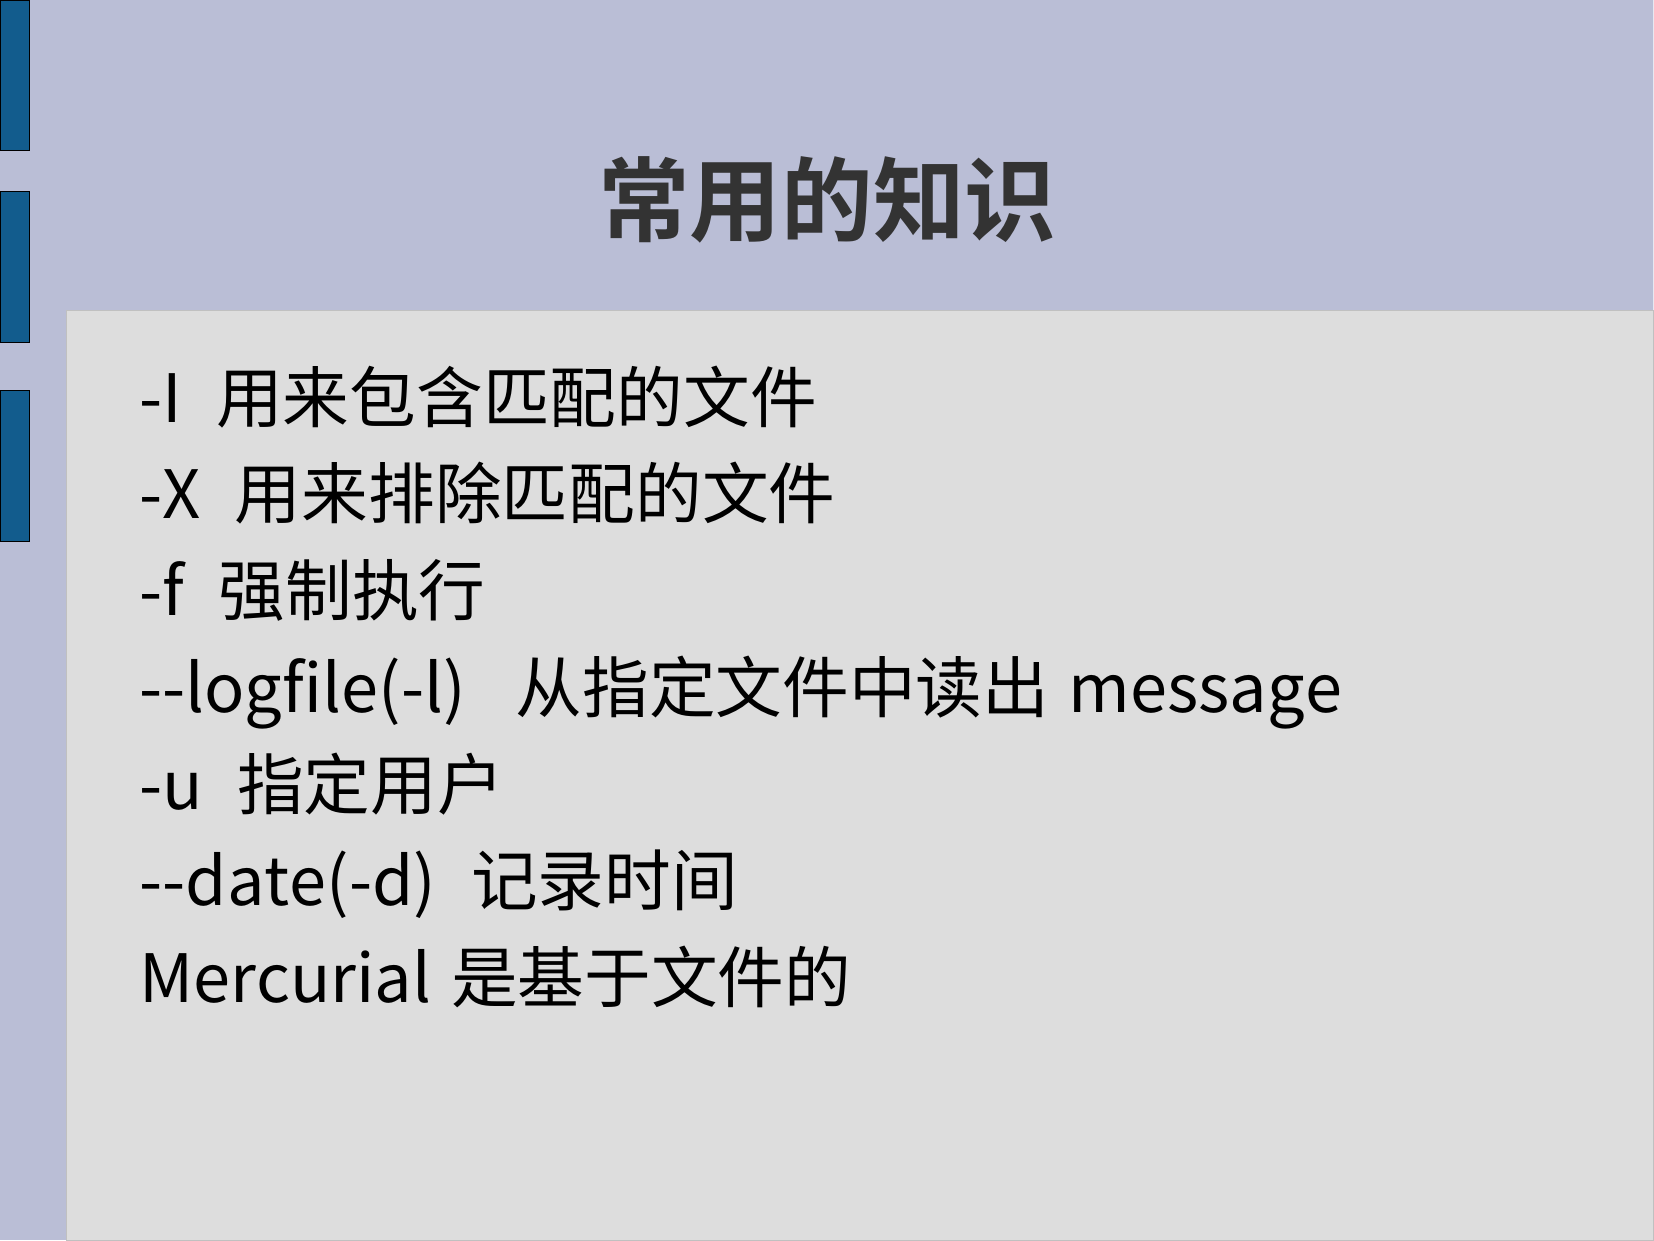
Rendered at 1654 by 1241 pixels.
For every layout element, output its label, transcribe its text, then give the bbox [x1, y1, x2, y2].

title 常用的知识 [121, 91, 1534, 299]
list -I 用来包含匹配的文件 -X 用来排除匹配的文件 -f 强制执行 --logfile(-l) 从指定文件中读出message -u 指定用户 --date(-d) 记录时间 Mercurial是基于文件的 [121, 344, 1534, 1127]
